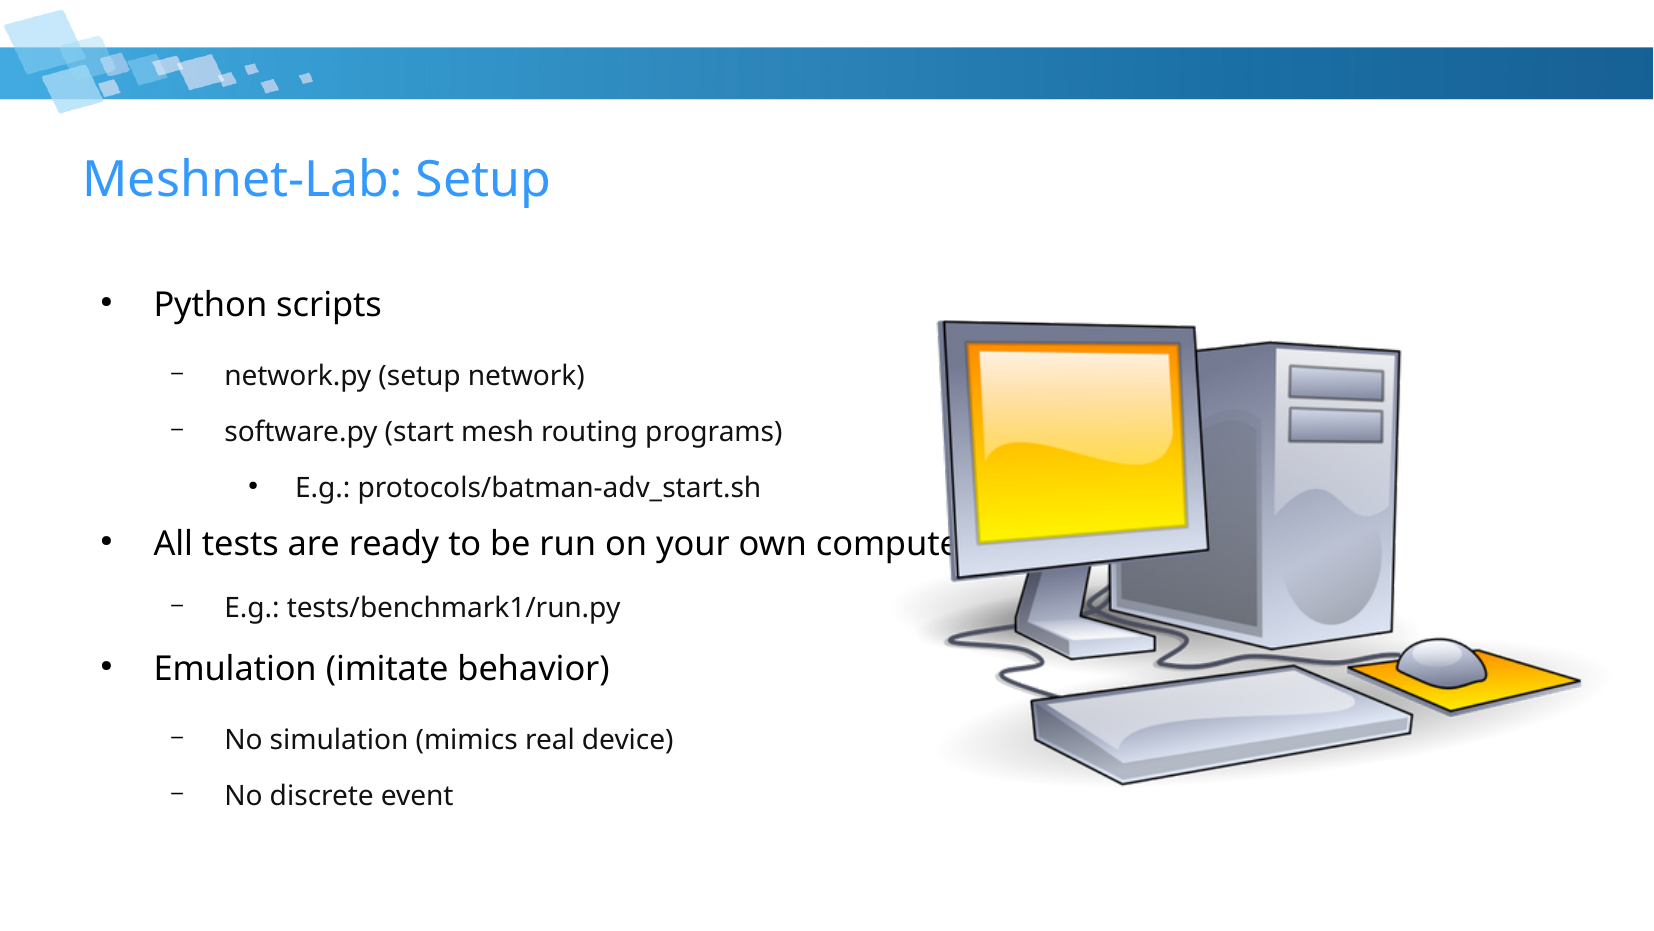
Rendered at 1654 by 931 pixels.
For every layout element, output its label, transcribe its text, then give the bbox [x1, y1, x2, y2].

picture [0, 0, 1653, 929]
list Python scripts network.py (setup network) software.py (start mesh routing programs) E.g.: protocols/batman-adv_start.sh All tests are ready to be run on your own computer E.g.: tests/benchmark1/run.py Emulation (imitate behavior) No simulation (mimics real device) No discrete event [82, 279, 1571, 876]
title Meshnet-Lab: Setup [82, 99, 1571, 255]
